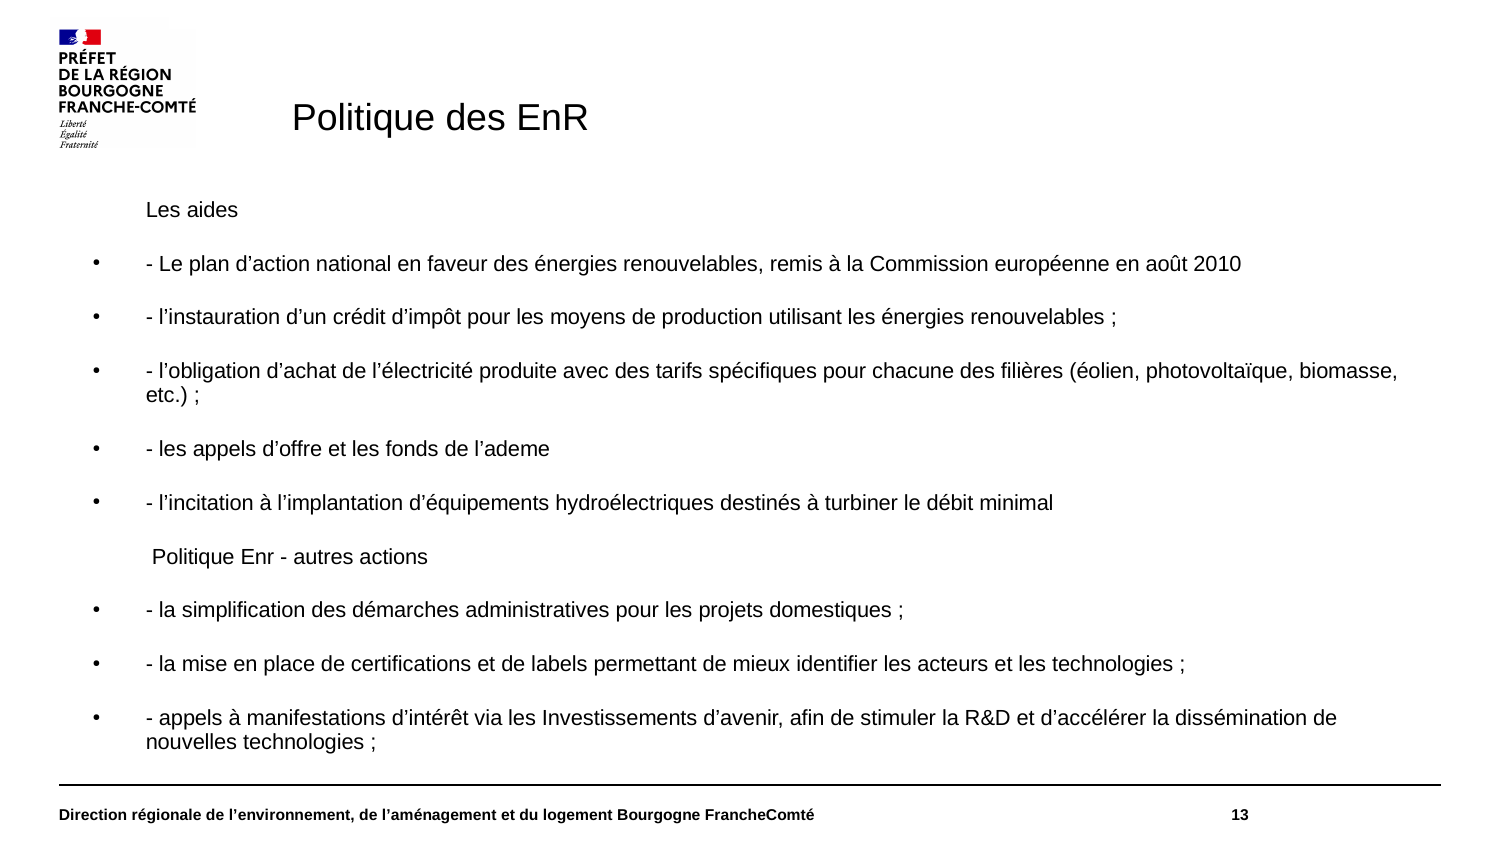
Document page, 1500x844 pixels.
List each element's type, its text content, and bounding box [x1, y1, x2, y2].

picture [50, 17, 196, 148]
title Politique des EnR [291, 47, 1500, 189]
list Les aides - Le plan d’action national en faveur des énergies renouvelables, remis à la Commission européenne en août 2010 - l’instauration d’un crédit d’impôt pour les moyens de production utilisant les énergies renouvelables ; - l’obligation d’achat de l’électricité produite avec des tarifs spécifiques pour chacune des filières (éolien, photovoltaïque, biomasse, etc.) ; - les appels d’offre et les fonds de l’ademe - l’incitation à l’implantation d’équipements hydroélectriques destinés à turbiner le débit minimal Politique Enr - autres actions - la simplification des démarches administratives pour les projets domestiques ; - la mise en place de certifications et de labels permettant de mieux identifier les acteurs et les technologies ; - appels à manifestations d’intérêt via les Investissements d’avenir, afin de stimuler la R&D et d’accélérer la dissémination de nouvelles technologies ; [75, 197, 1425, 687]
